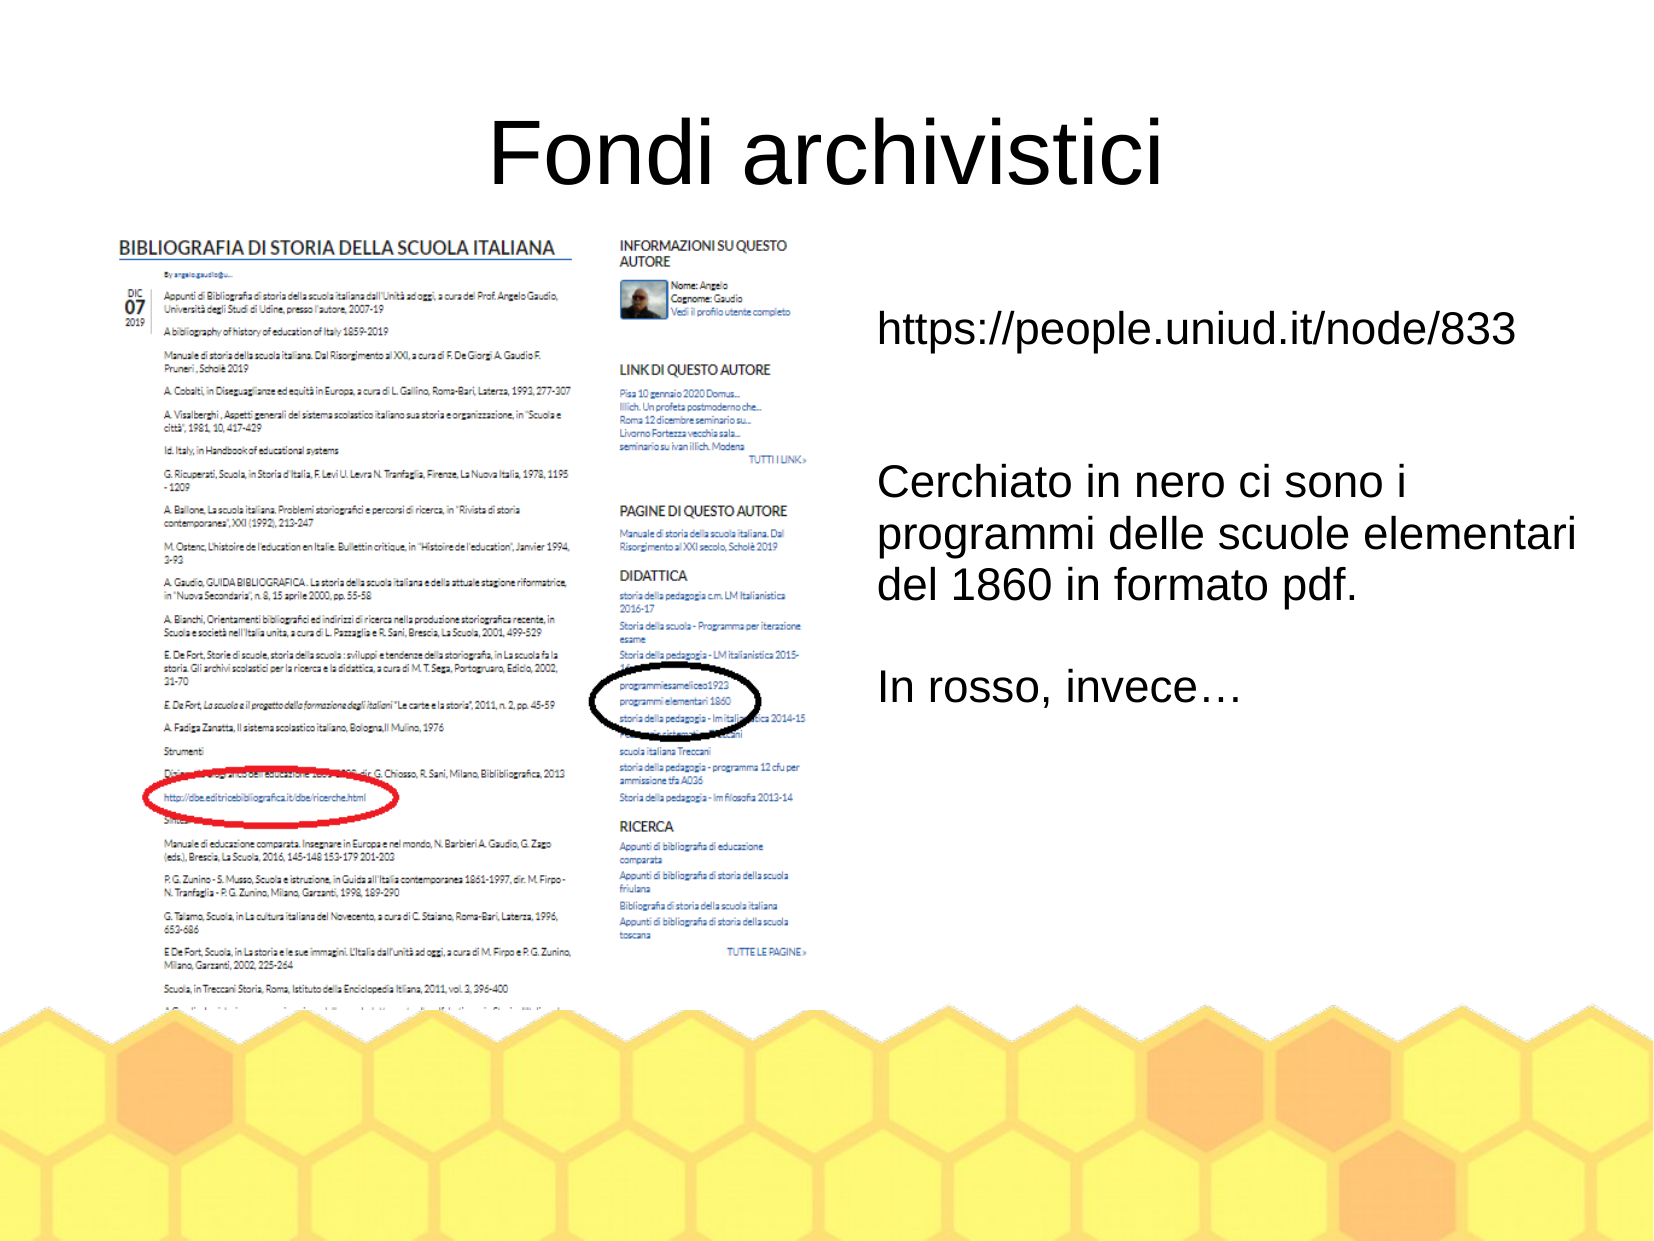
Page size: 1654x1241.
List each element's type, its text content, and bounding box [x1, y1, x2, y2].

text_box https://people.uniud.it/node/833 Cerchiato in nero ci sono i programmi delle scuole elementari del 1860 in formato pdf. In rosso, invece… [862, 295, 1595, 823]
picture [0, 218, 1654, 1241]
title Fondi archivistici [82, 49, 1571, 257]
